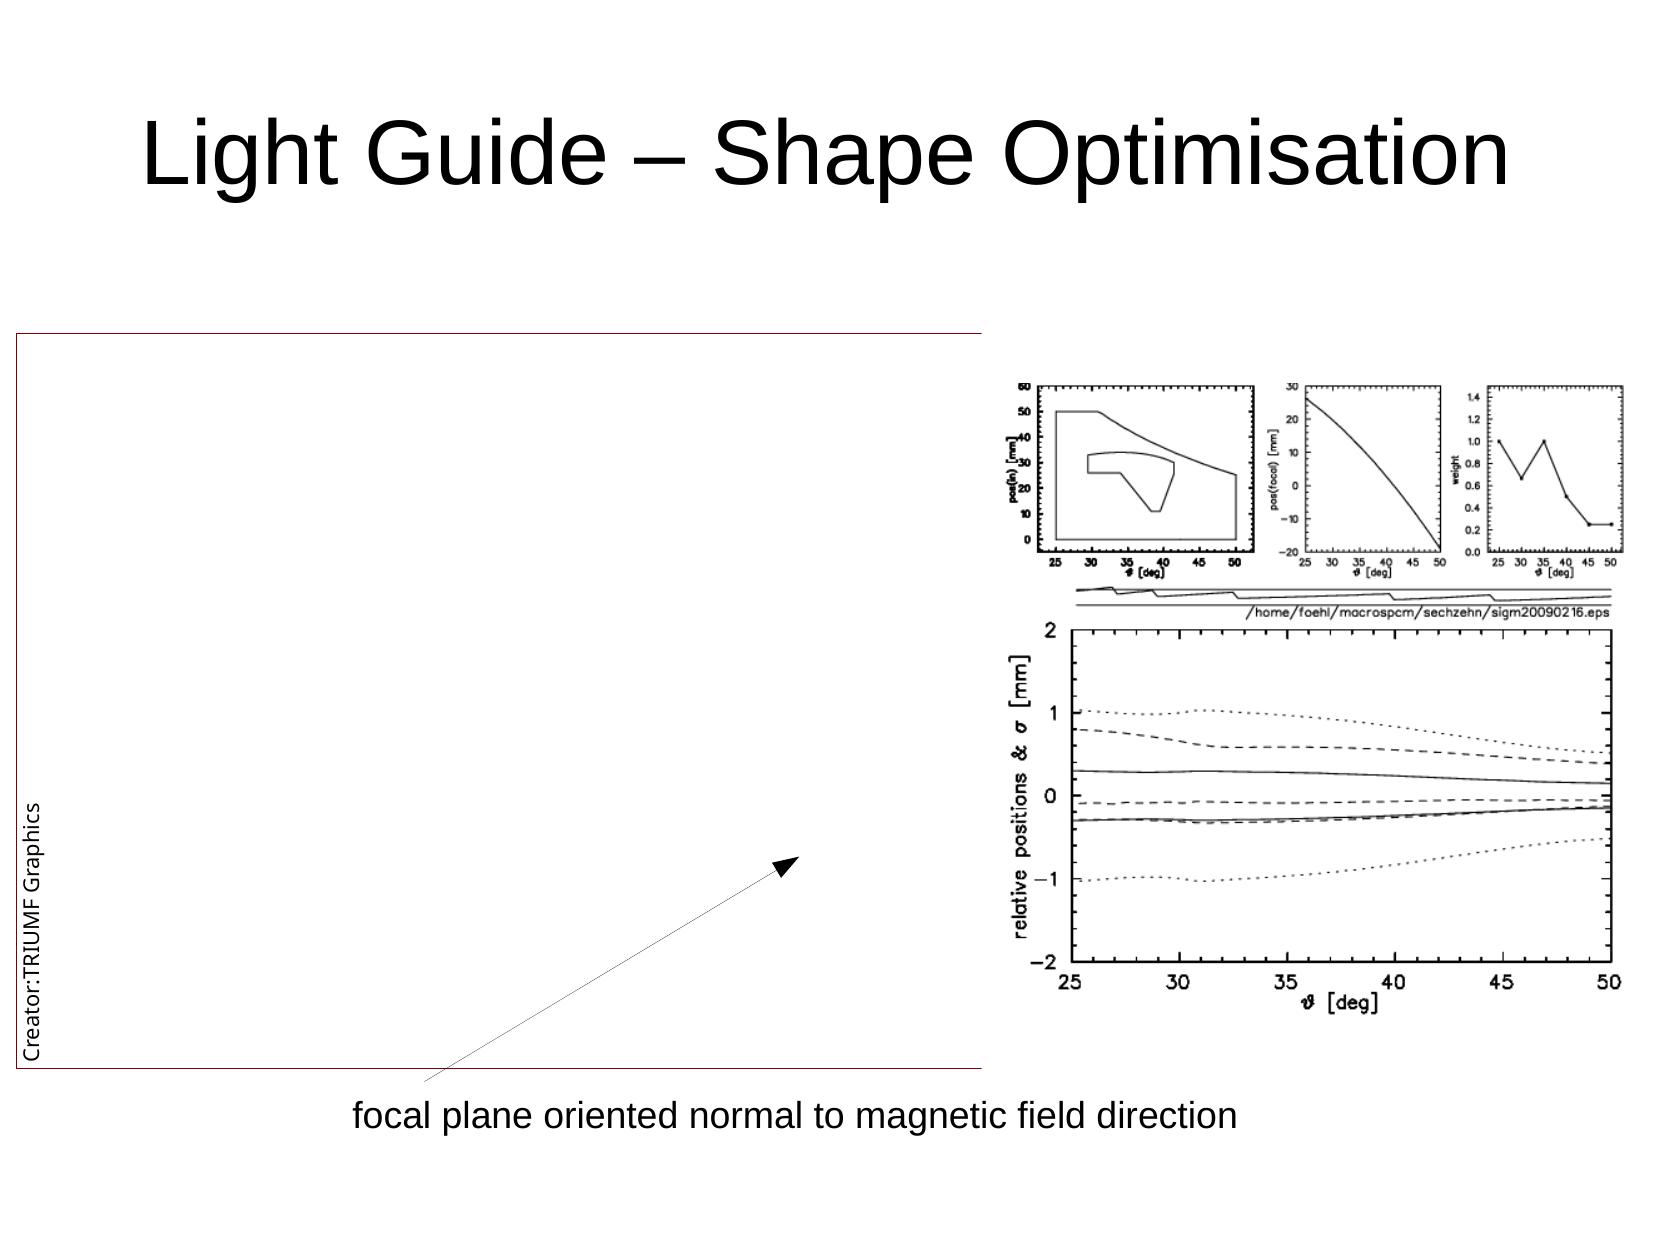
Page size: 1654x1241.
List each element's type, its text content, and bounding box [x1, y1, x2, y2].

picture [14, 333, 1644, 1070]
title Light Guide – Shape Optimisation [82, 56, 1571, 250]
text_box focal plane oriented normal to magnetic field direction [337, 1087, 1252, 1149]
